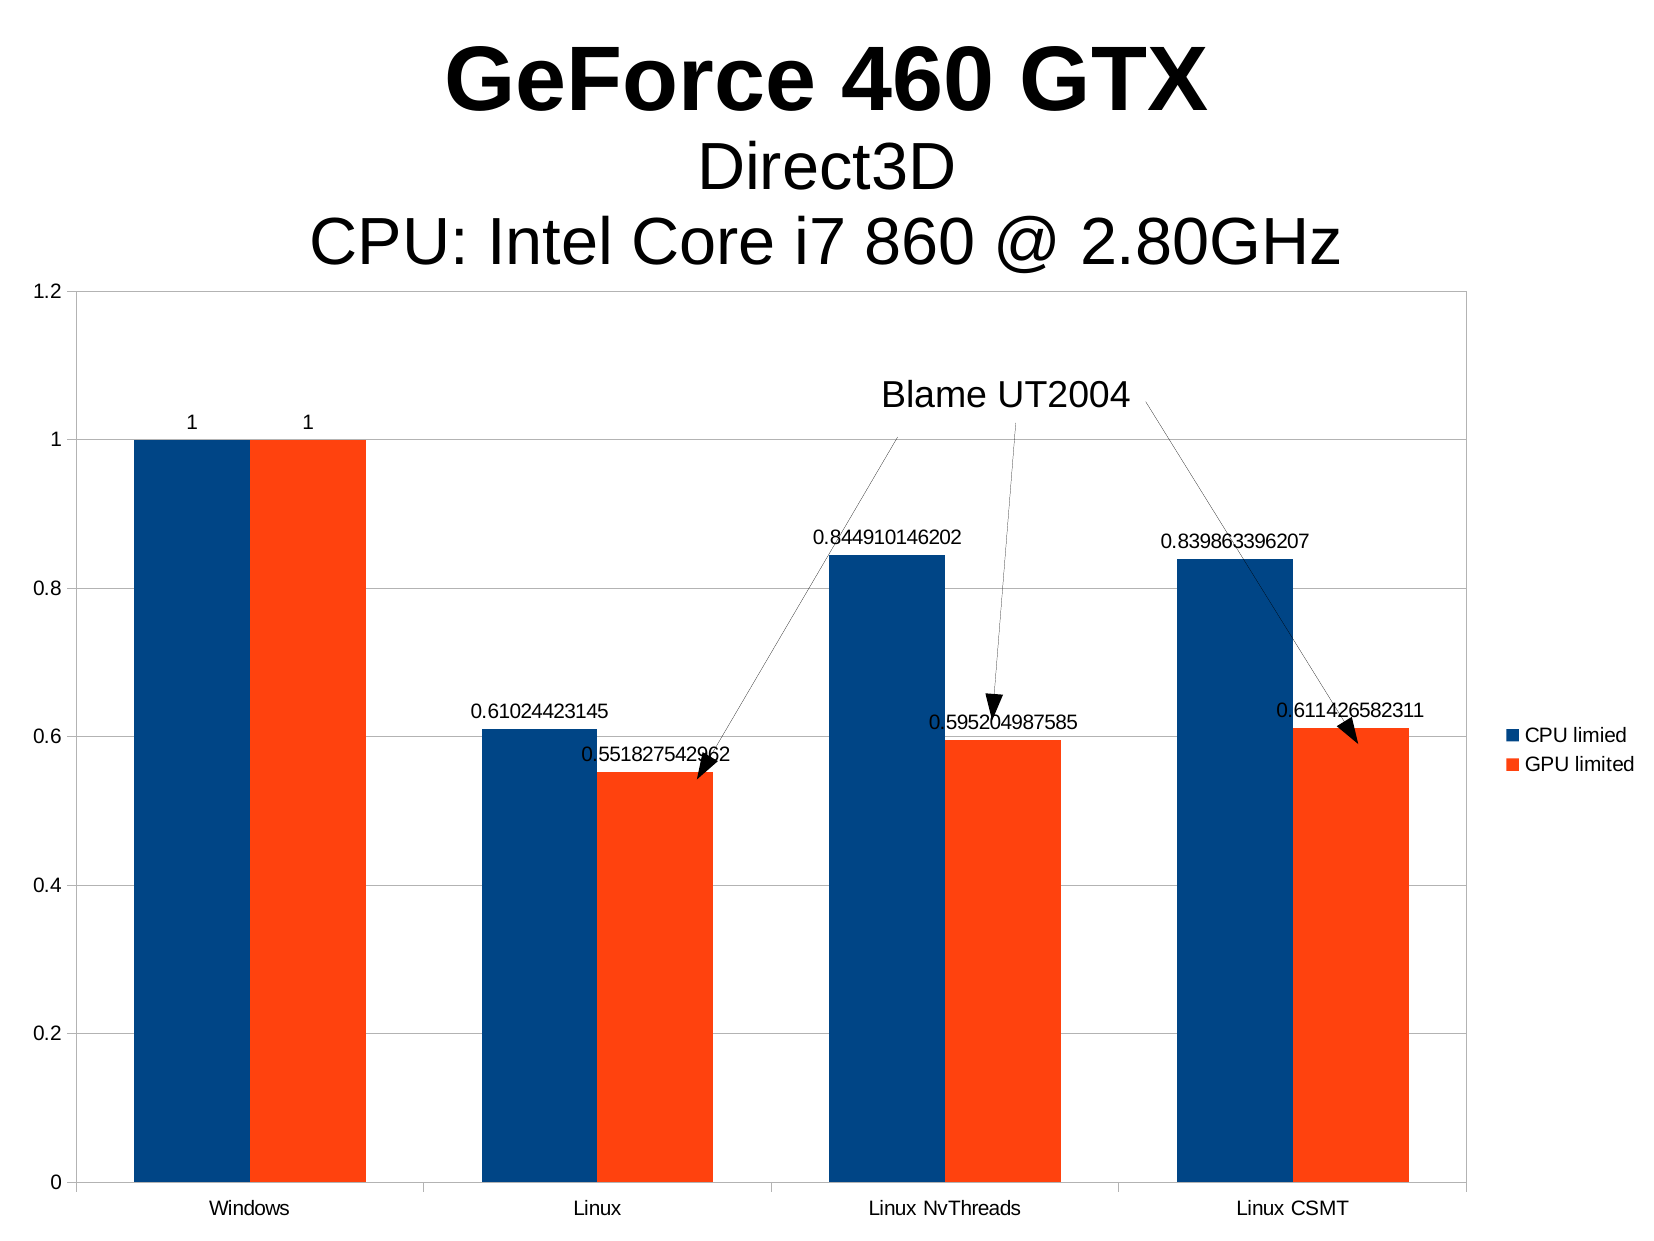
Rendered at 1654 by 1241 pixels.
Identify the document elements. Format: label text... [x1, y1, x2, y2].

chart [0, 259, 1654, 1241]
text_box Blame UT2004 [866, 366, 1146, 423]
title GeForce 460 GTX Direct3D CPU: Intel Core i7 860 @ 2.80GHz [82, 27, 1571, 259]
